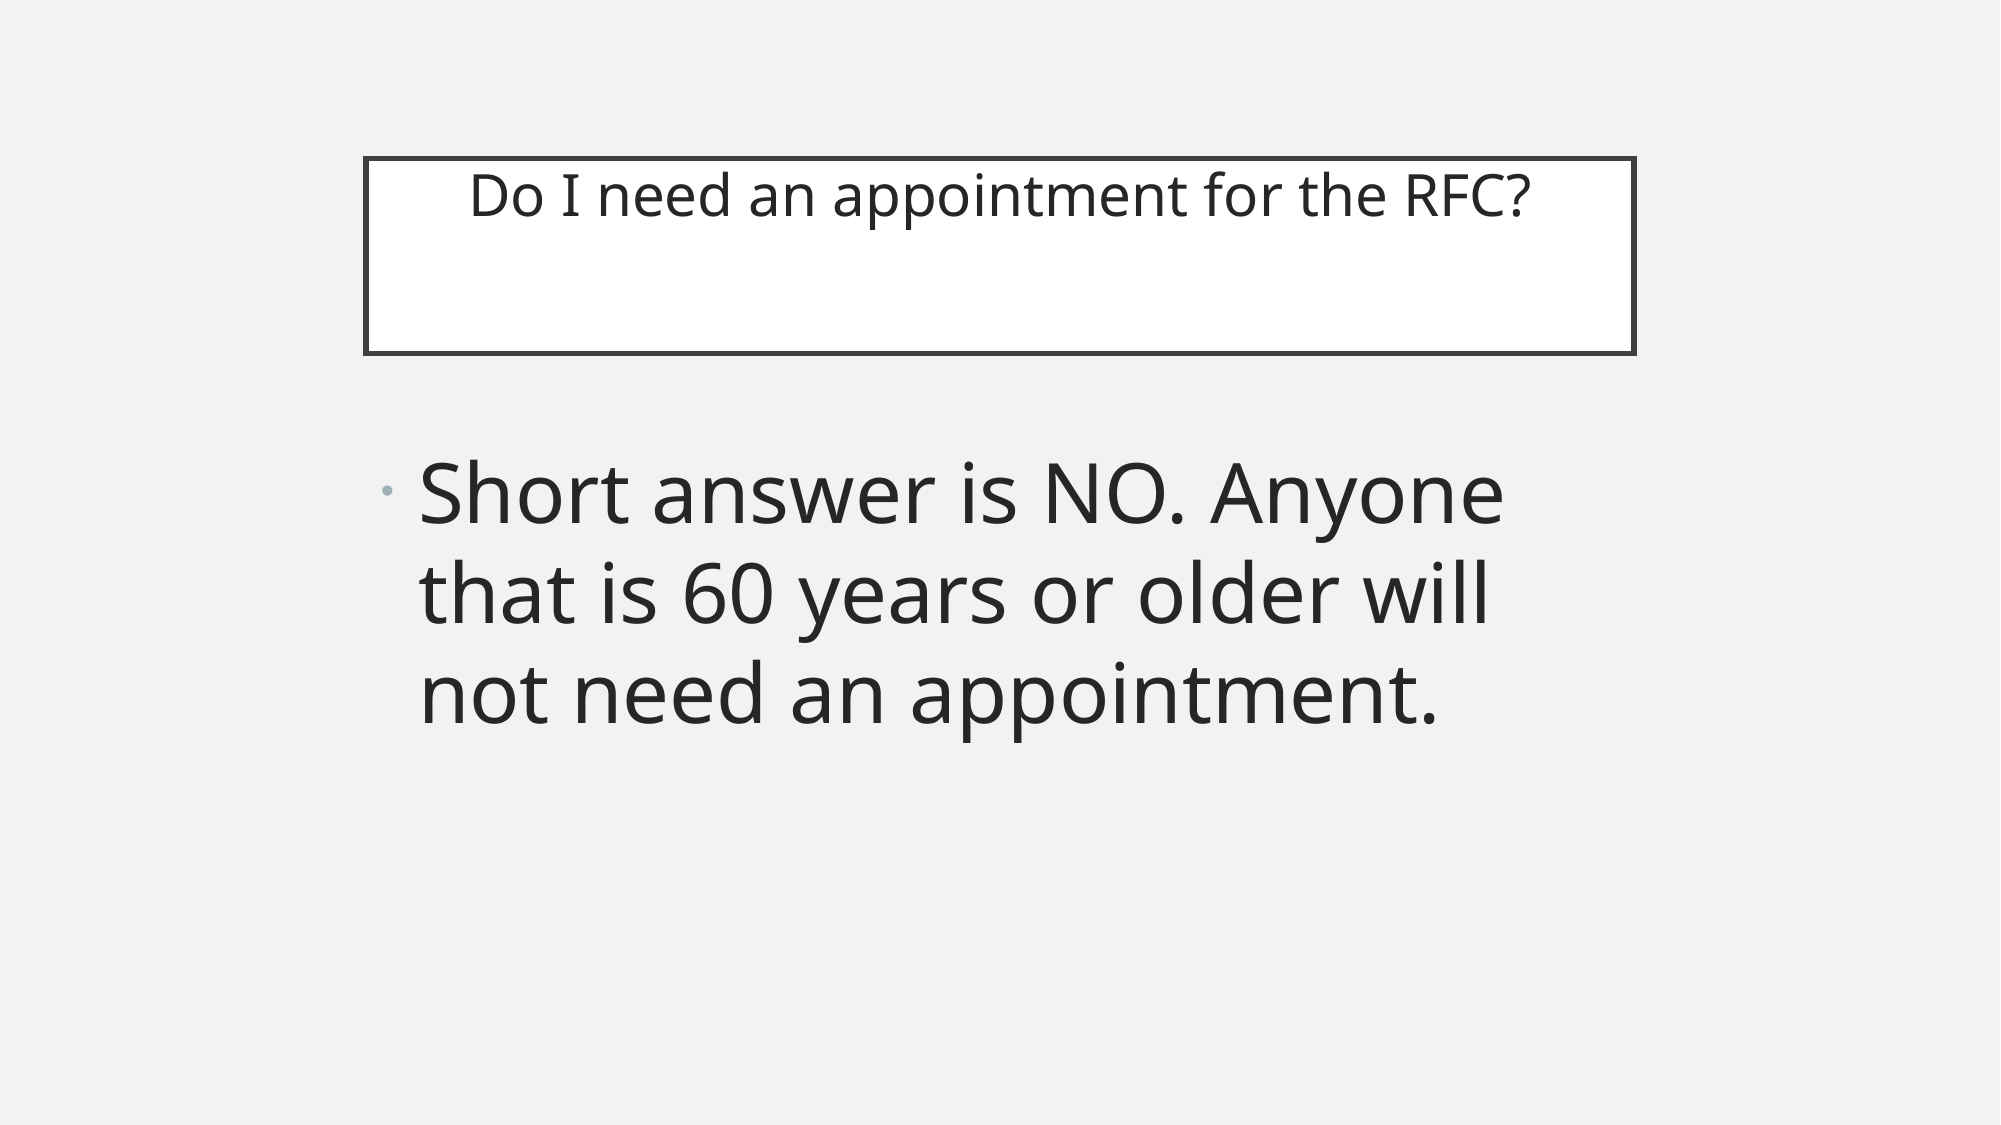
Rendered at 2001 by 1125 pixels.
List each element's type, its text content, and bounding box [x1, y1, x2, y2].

list Short answer is NO. Anyone that is 60 years or older will not need an appointment. [366, 432, 1634, 942]
title Do I need an appointment for the RFC? [366, 158, 1634, 354]
